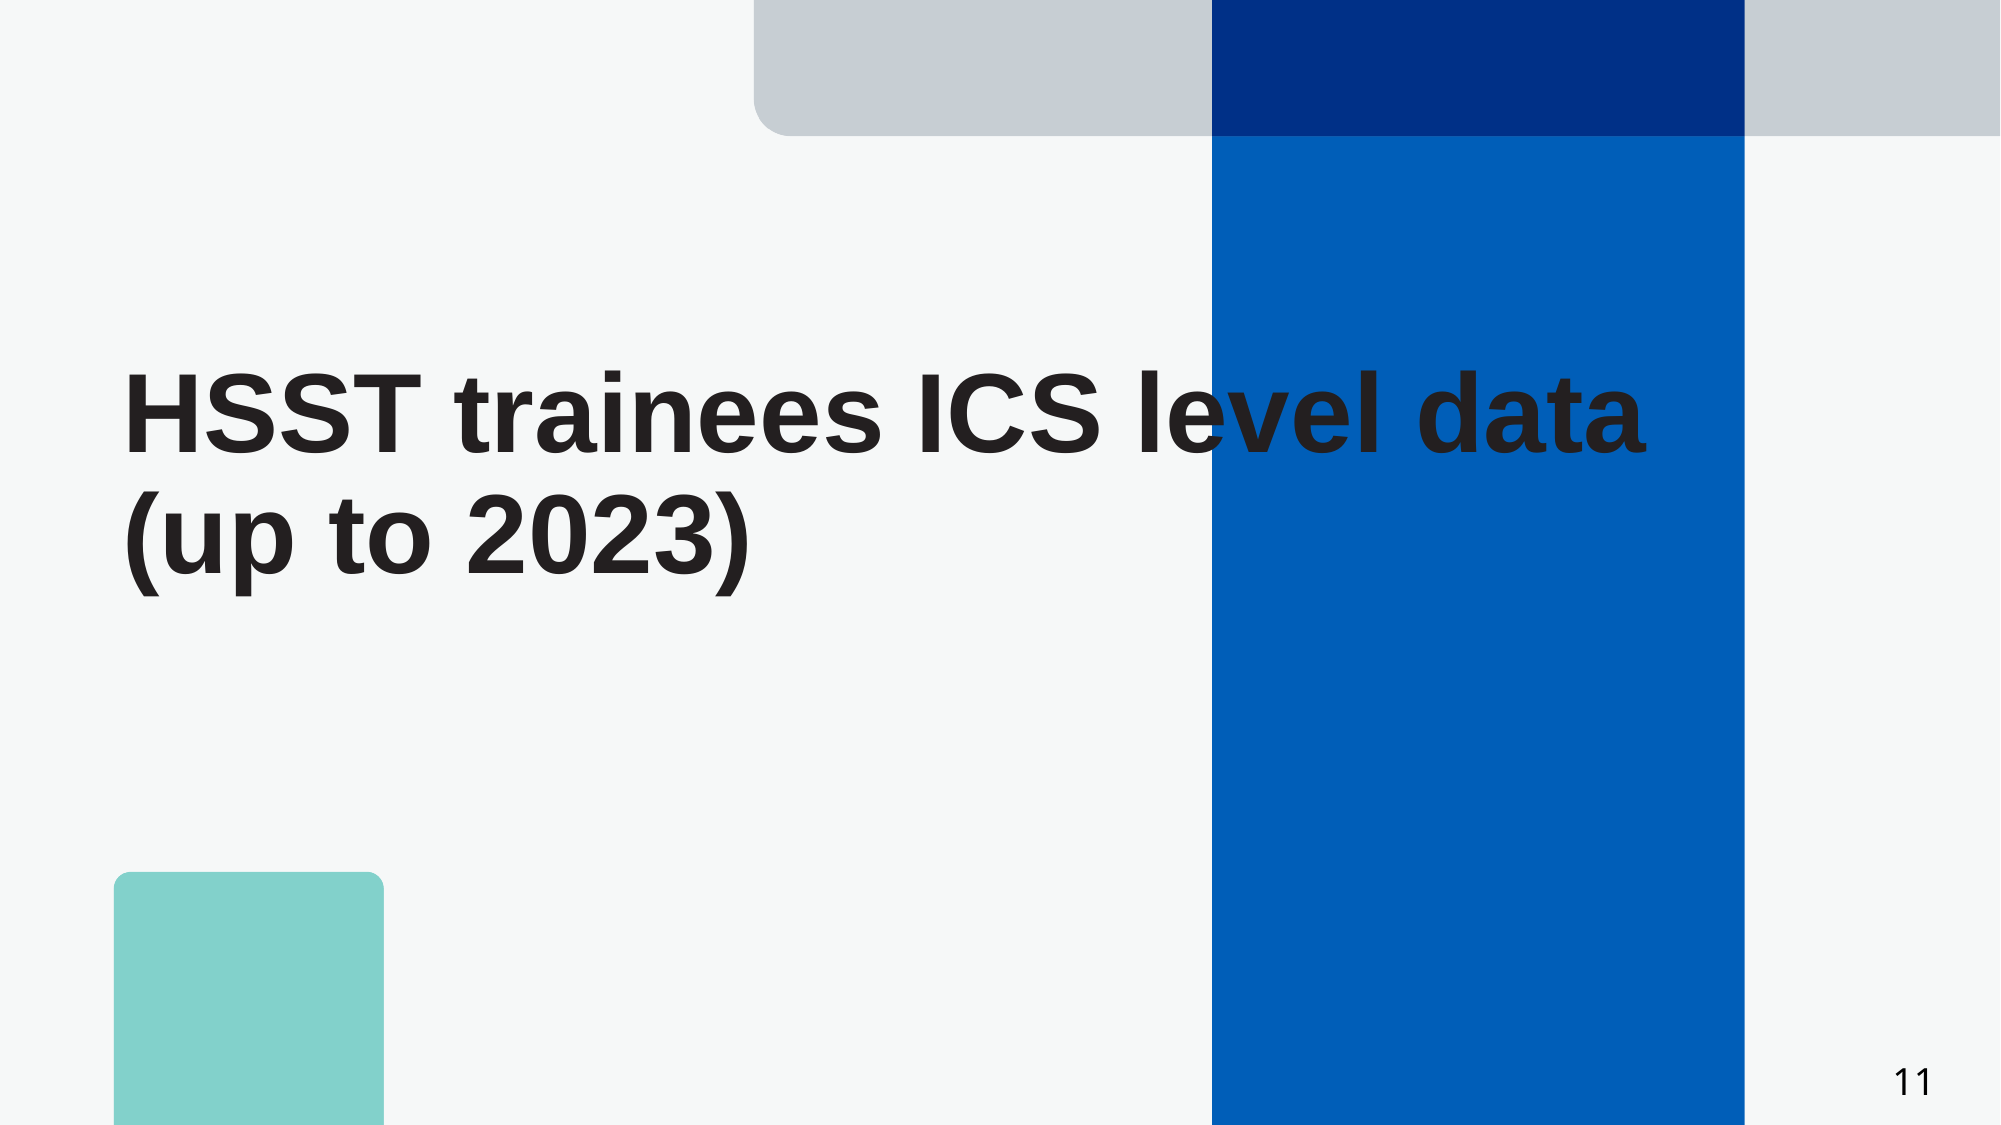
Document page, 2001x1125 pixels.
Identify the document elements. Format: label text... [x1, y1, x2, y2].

title HSST trainees ICS level data (up to 2023) [122, 355, 1055, 573]
